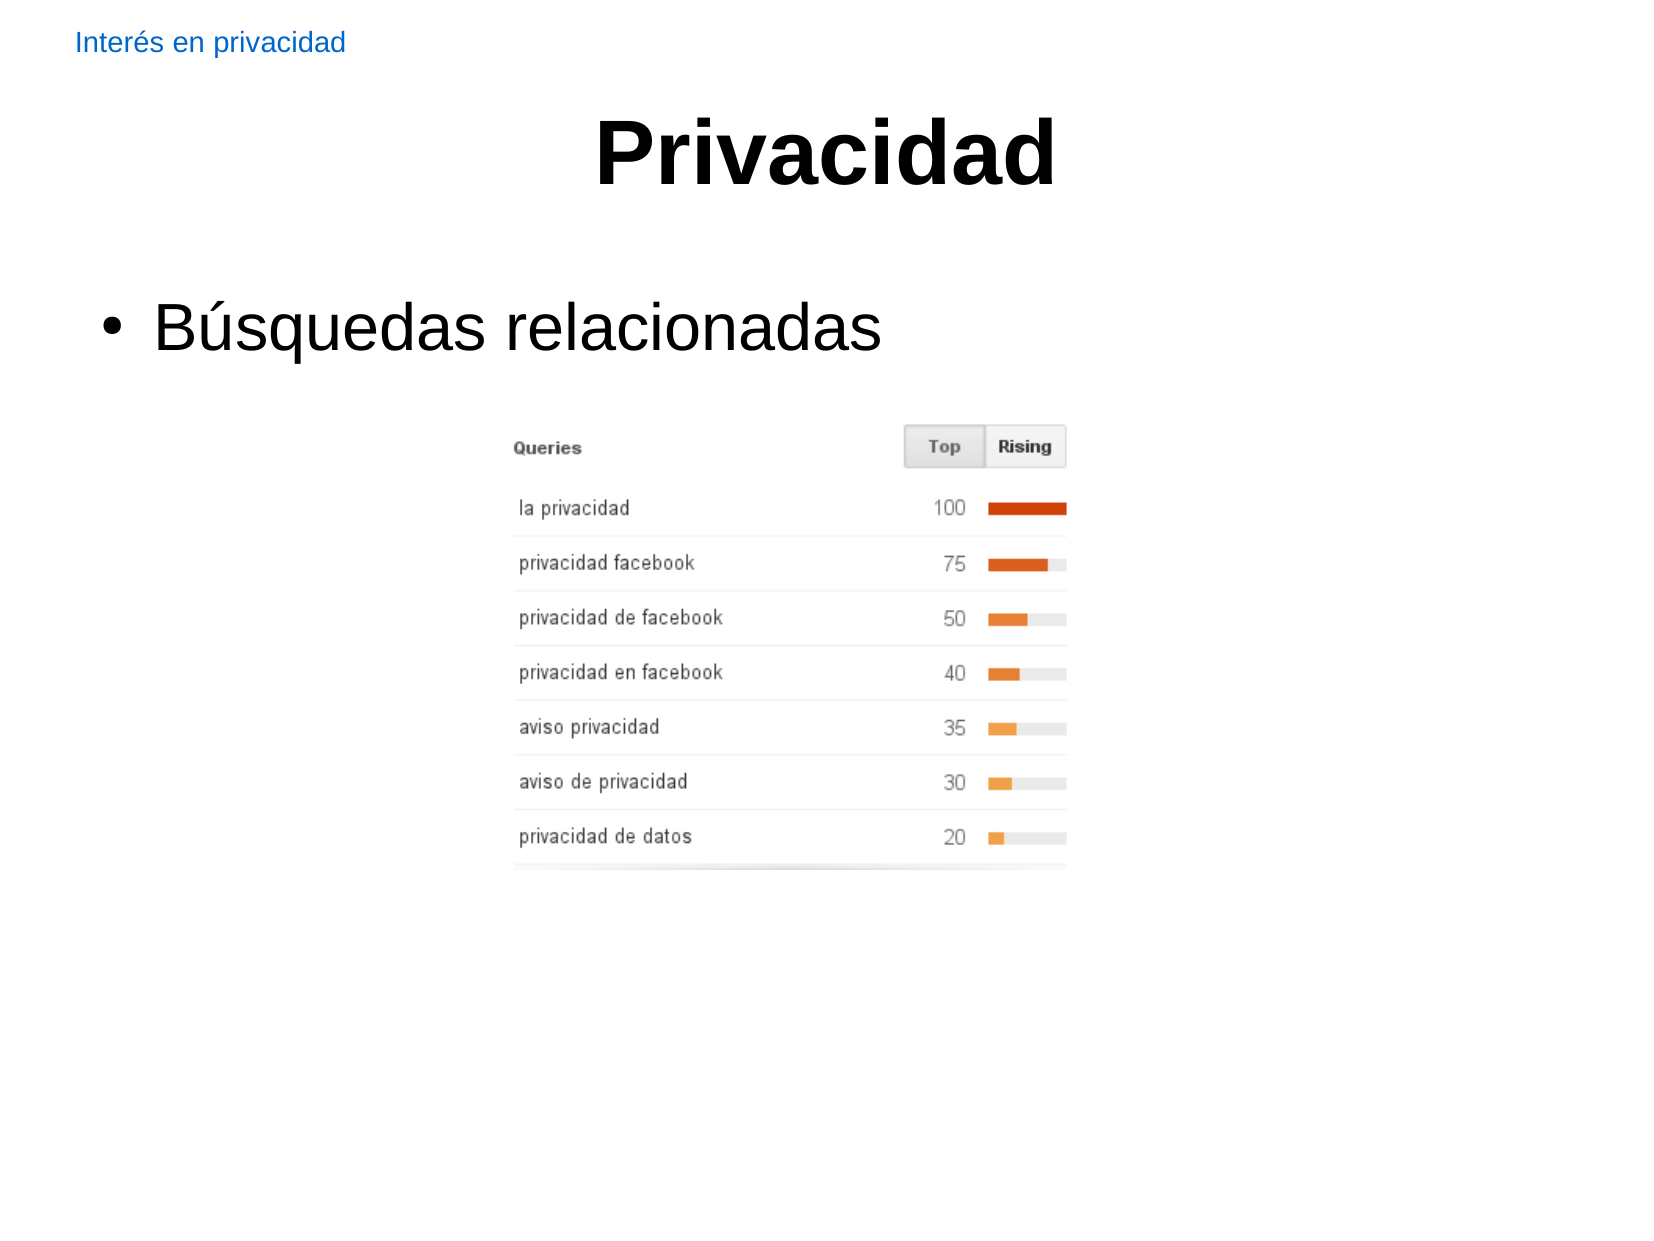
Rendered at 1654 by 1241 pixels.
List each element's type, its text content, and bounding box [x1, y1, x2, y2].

title Privacidad [82, 49, 1571, 257]
picture [494, 420, 1081, 871]
list Búsquedas relacionadas [82, 290, 1571, 1010]
text_box Interés en privacidad [60, 18, 451, 66]
